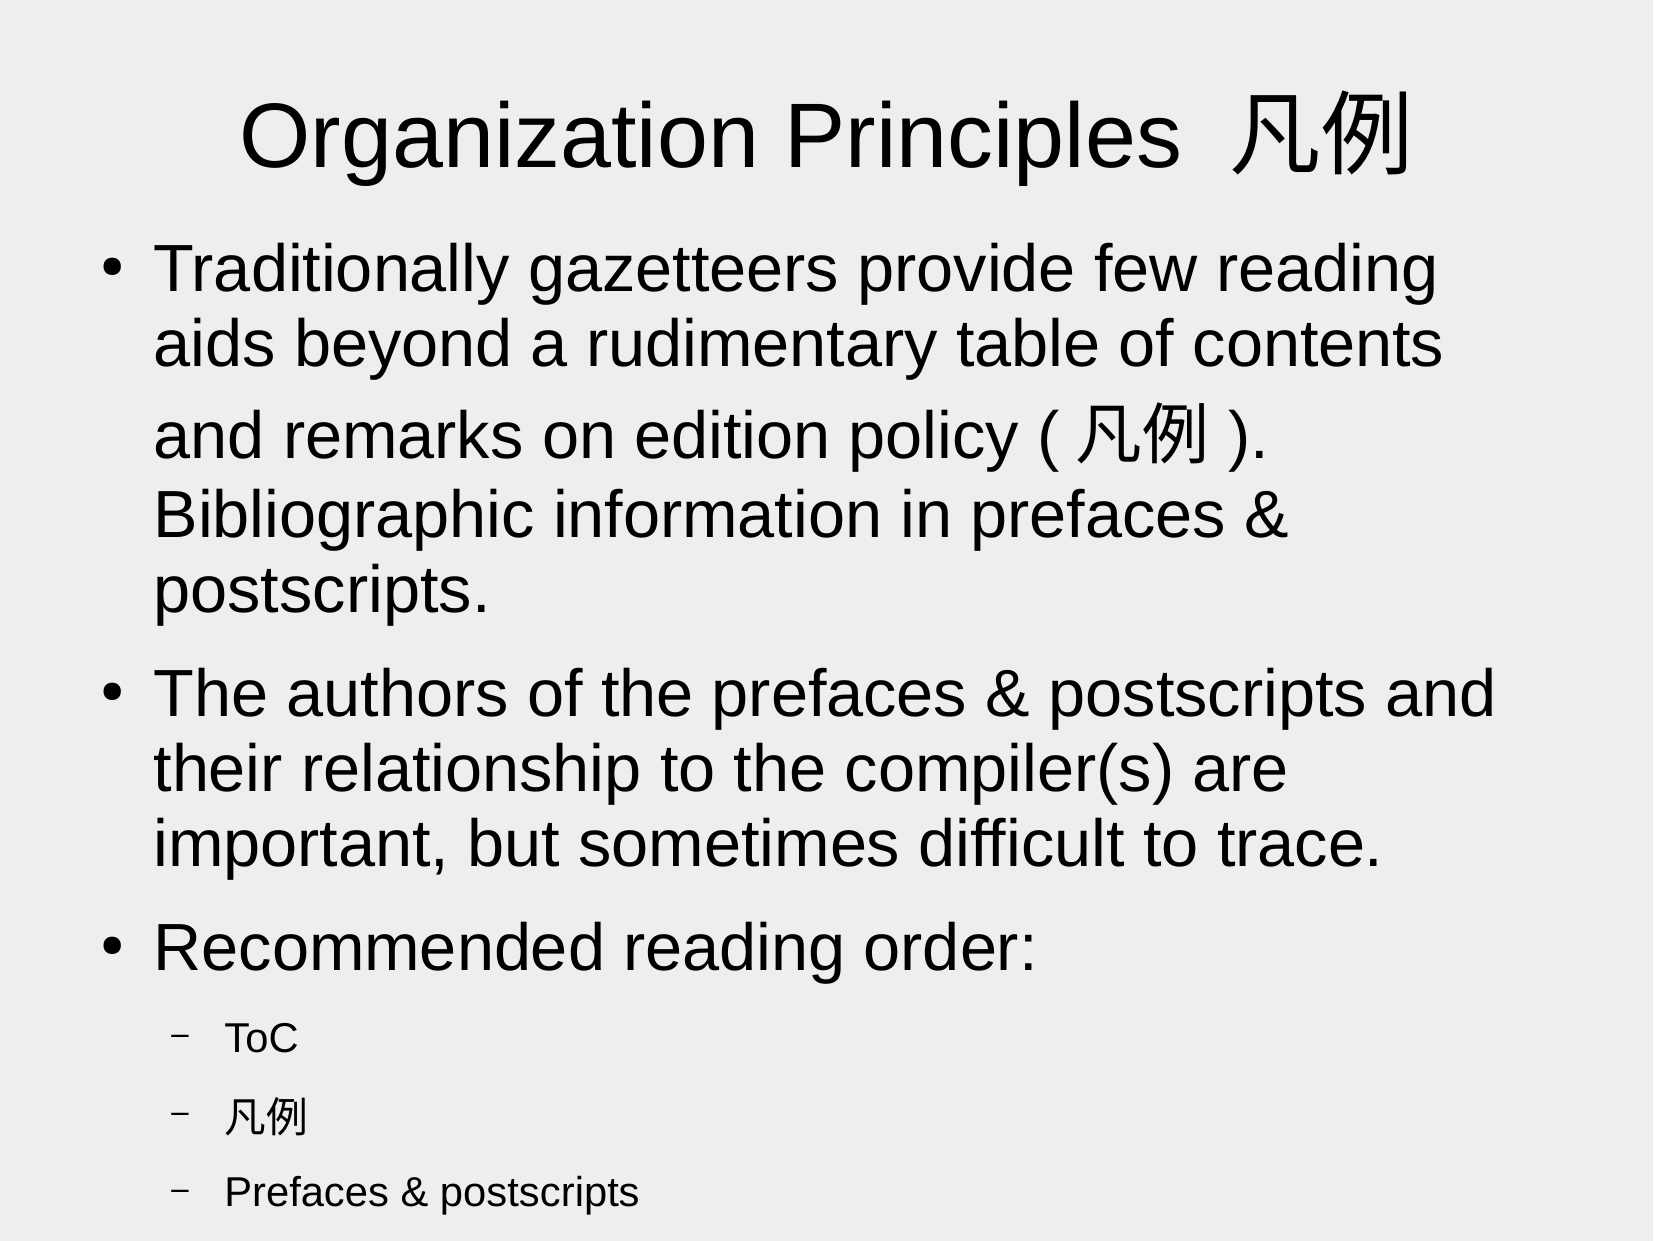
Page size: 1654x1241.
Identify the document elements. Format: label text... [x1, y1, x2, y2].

list Traditionally gazetteers provide few reading aids beyond a rudimentary table of contents and remarks on edition policy (凡例). Bibliographic information in prefaces & postscripts. The authors of the prefaces & postscripts and their relationship to the compiler(s) are important, but sometimes difficult to trace. Recommended reading order: ToC 凡例 Prefaces & postscripts [82, 231, 1571, 1219]
title Organization Principles 凡例 [82, 23, 1571, 231]
